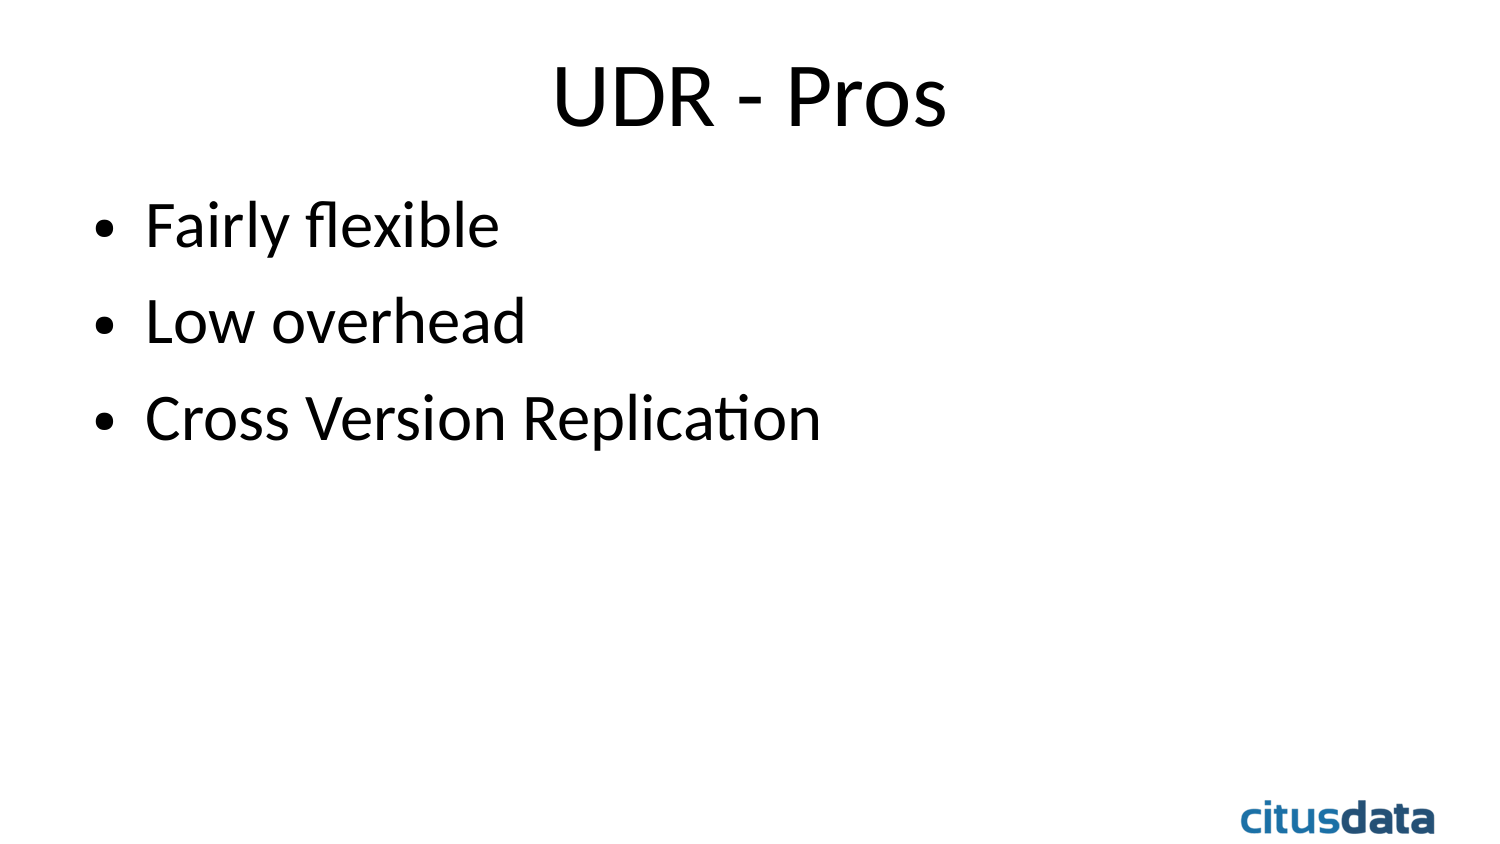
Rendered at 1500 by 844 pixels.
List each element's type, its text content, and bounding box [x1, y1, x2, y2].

picture [1237, 795, 1439, 837]
list Fairly flexible Low overhead Cross Version Replication [75, 197, 1425, 687]
title UDR - Pros [75, 33, 1425, 175]
